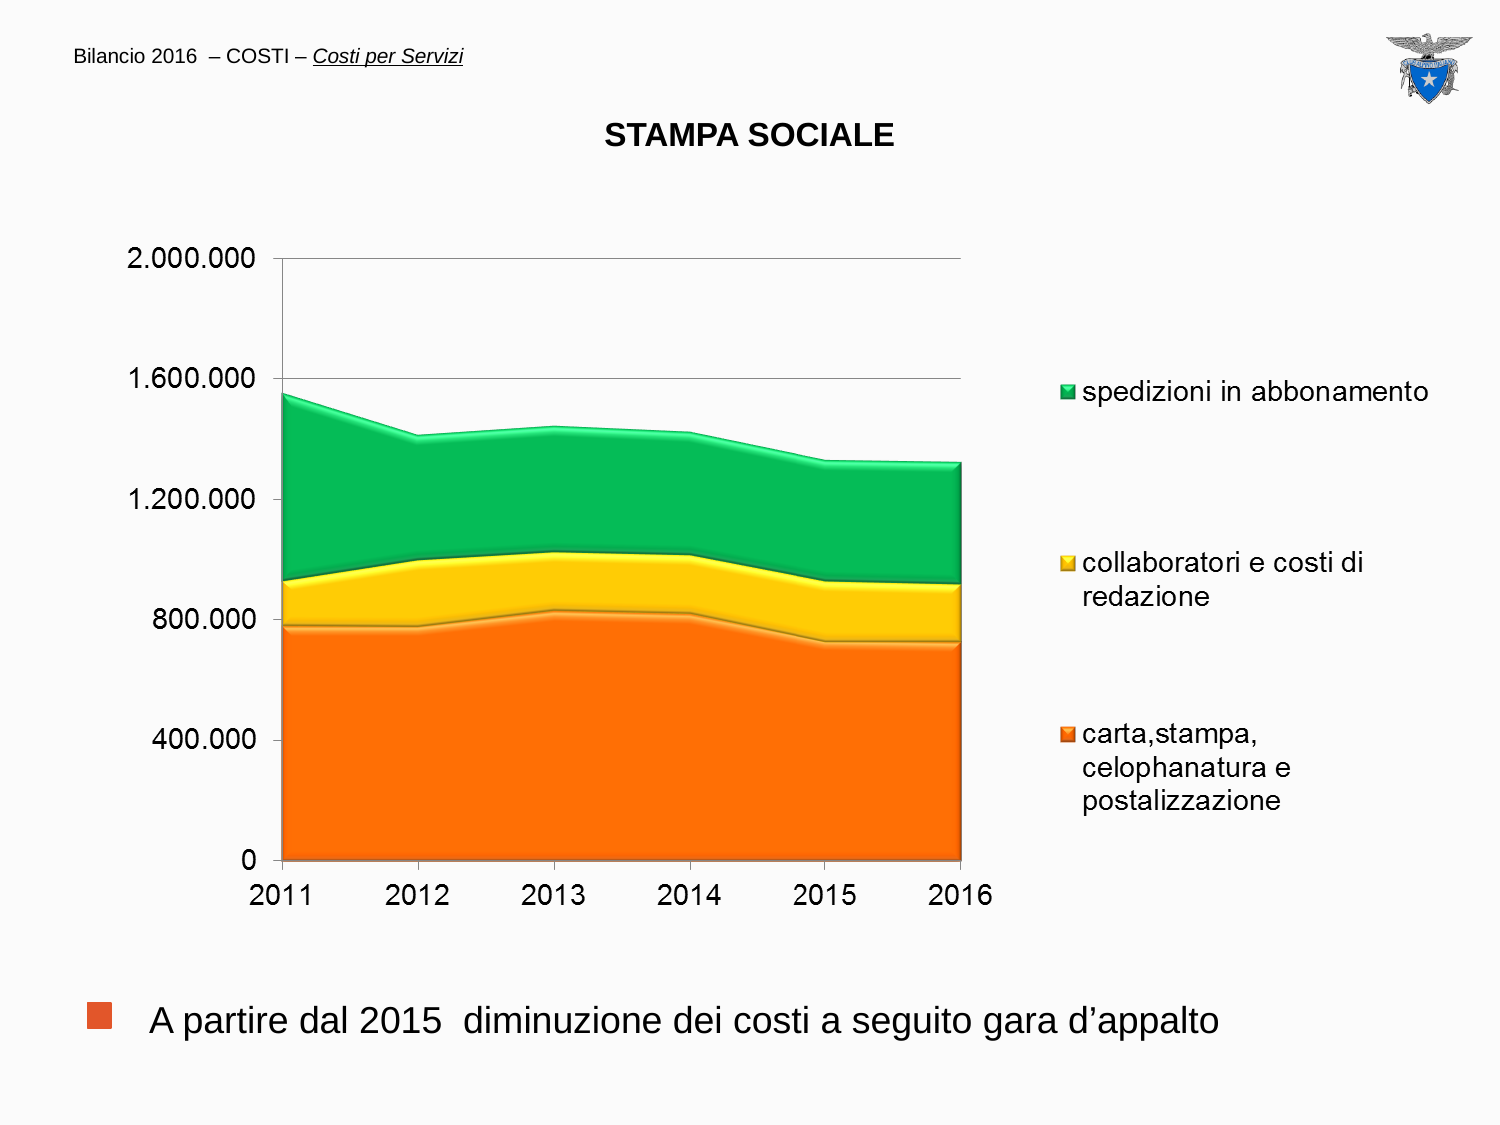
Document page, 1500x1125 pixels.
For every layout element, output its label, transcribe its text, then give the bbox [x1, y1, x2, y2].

picture [1382, 29, 1477, 112]
picture [50, 187, 1500, 936]
text_box Bilancio 2016 – COSTI – Costi per Servizi [58, 35, 622, 76]
text_box A partire dal 2015 diminuzione dei costi a seguito gara d’appalto [133, 988, 1433, 1049]
text_box [87, 1002, 112, 1029]
text_box STAMPA SOCIALE [177, 105, 1323, 161]
